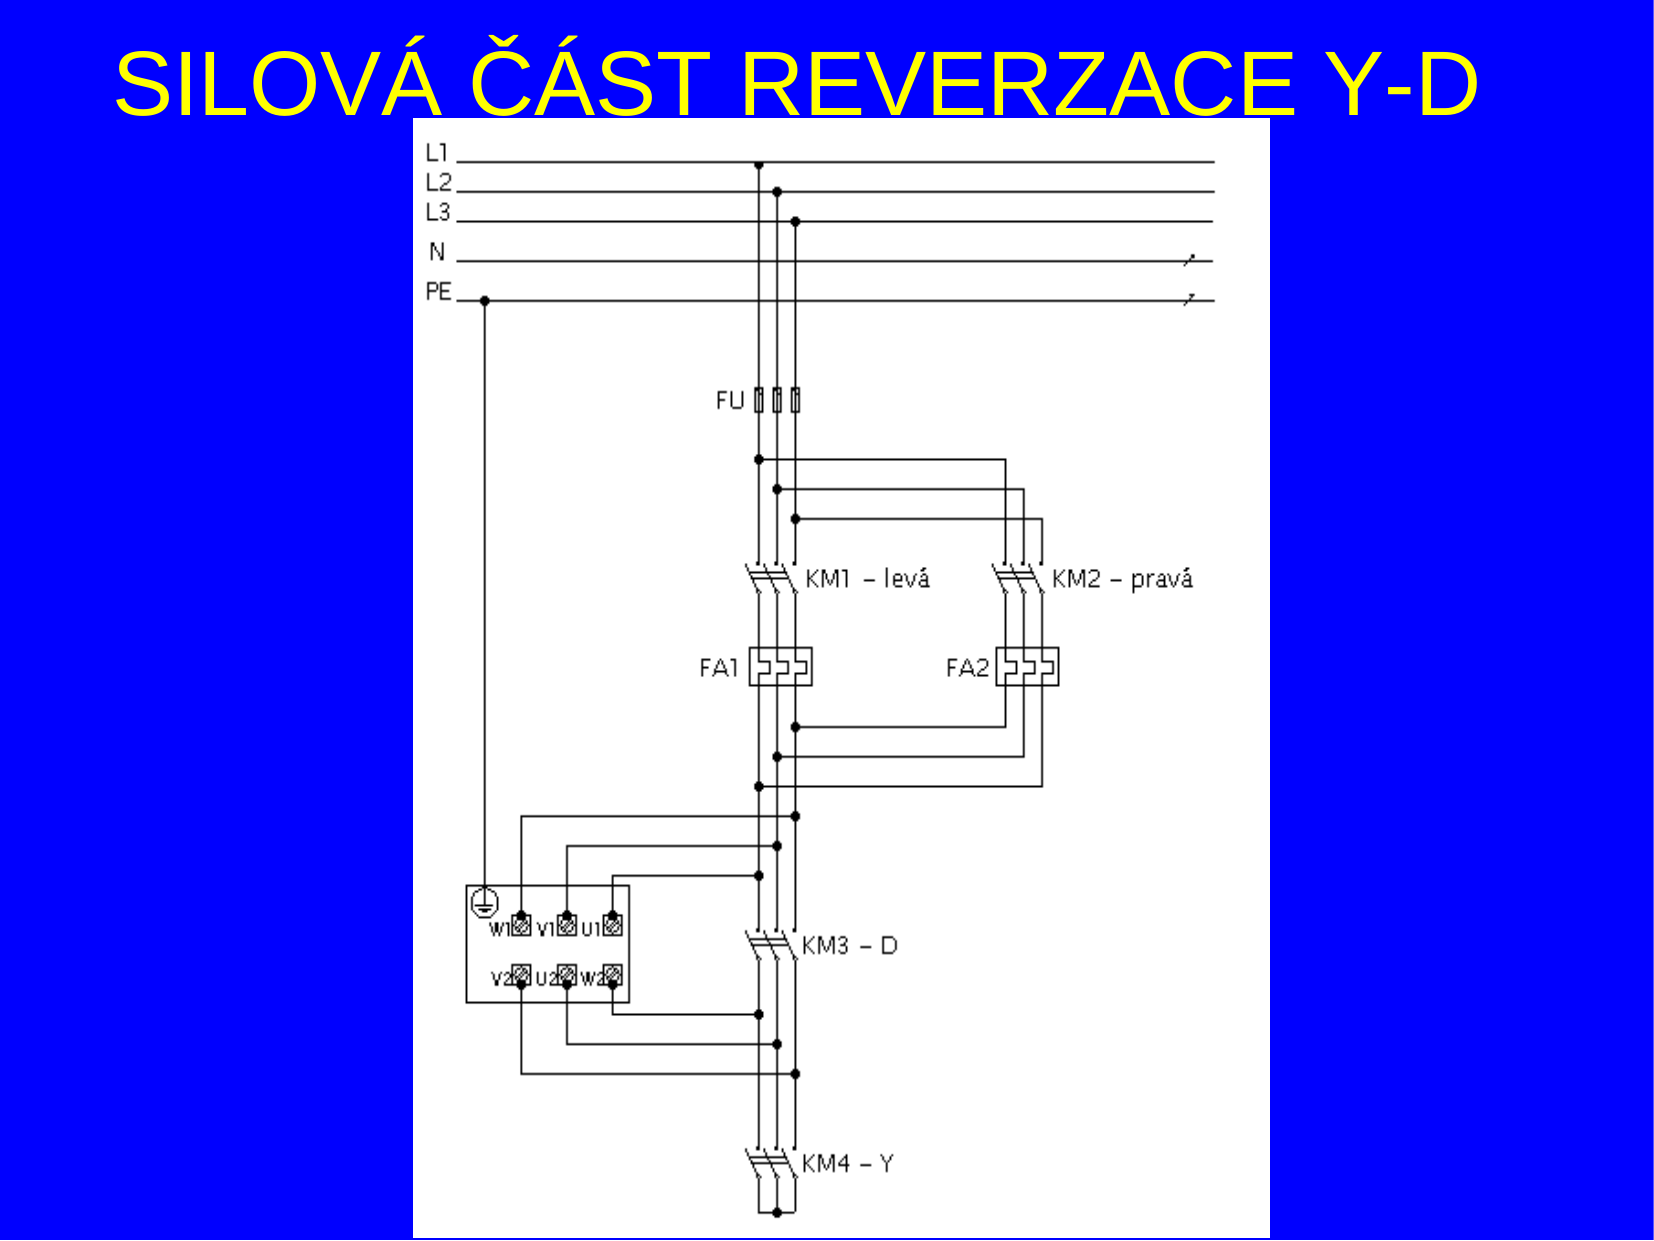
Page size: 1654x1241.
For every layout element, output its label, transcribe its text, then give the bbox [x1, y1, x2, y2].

title SILOVÁ ČÁST REVERZACE Y-D [82, 0, 1566, 148]
picture [413, 118, 1270, 1238]
